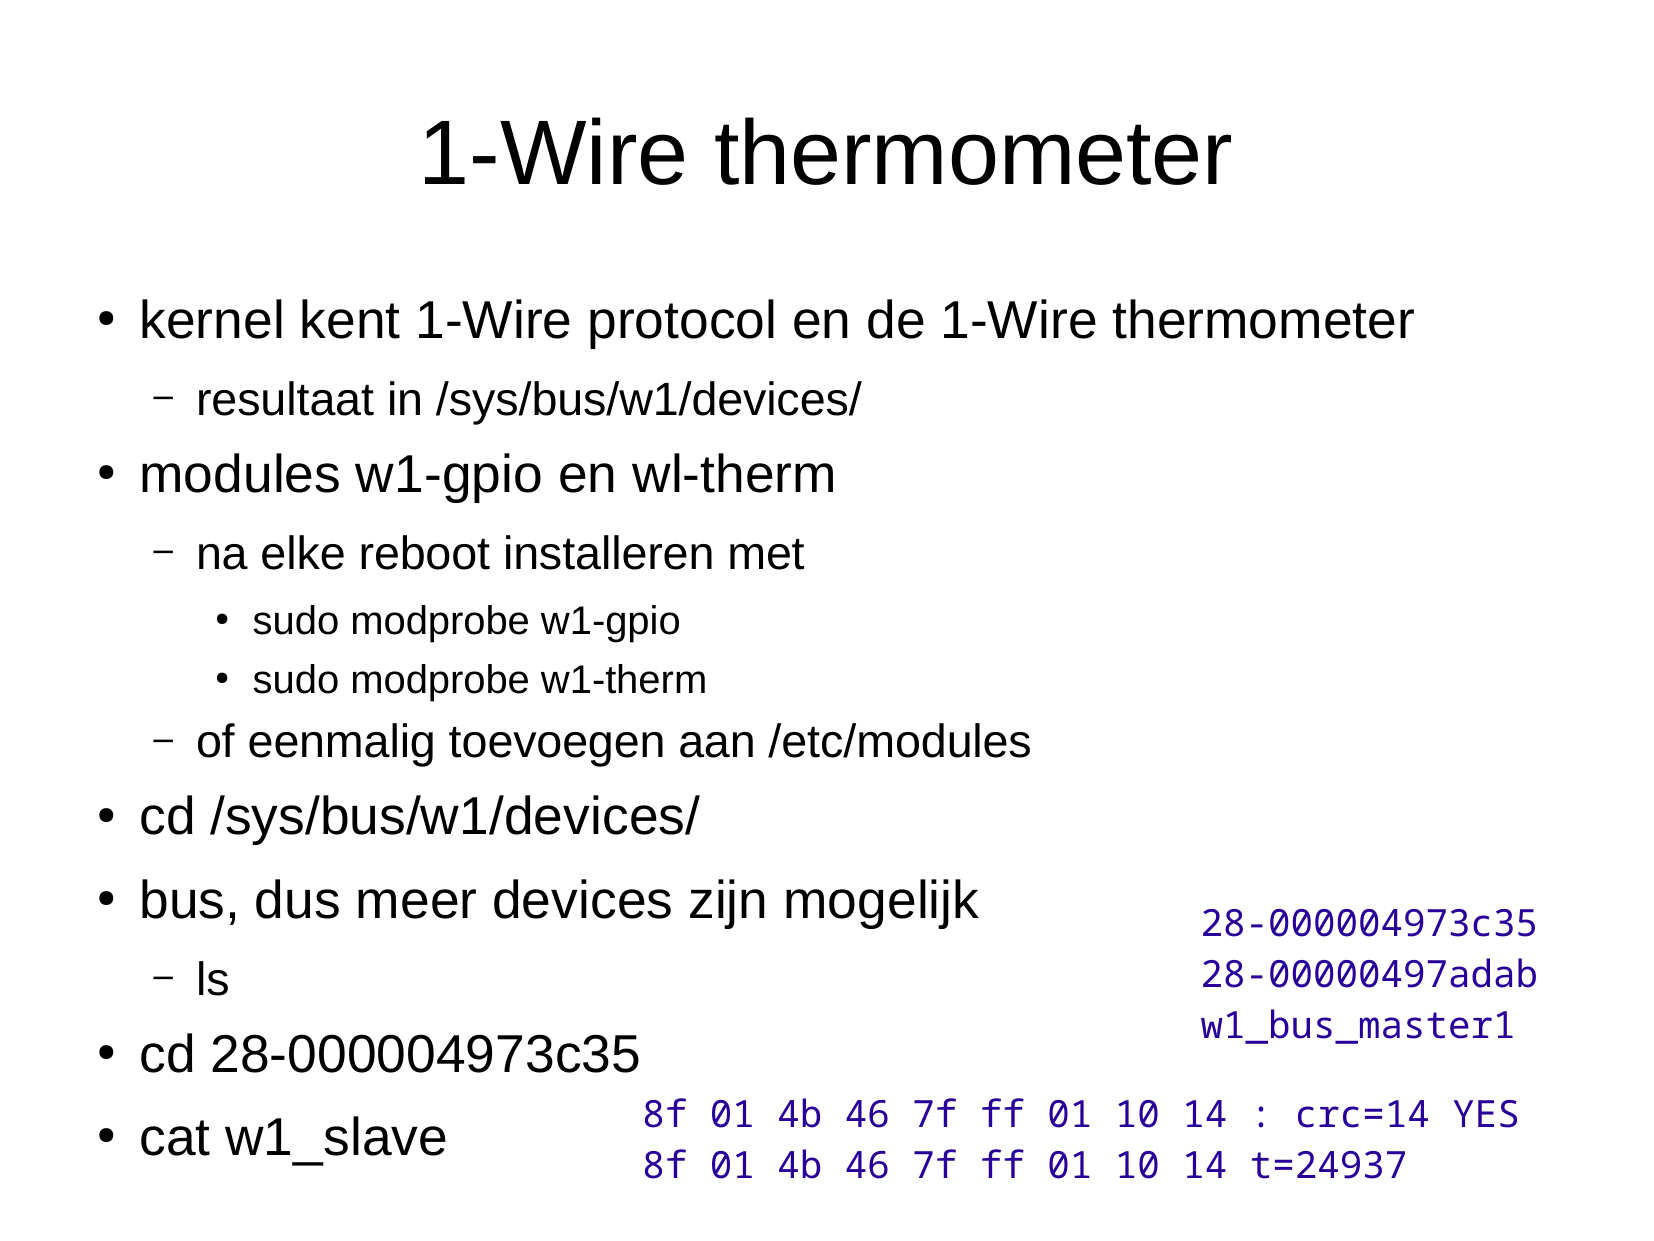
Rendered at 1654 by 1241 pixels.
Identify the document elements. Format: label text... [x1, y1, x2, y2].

text_box 28-000004973c35 28-00000497adab w1_bus_master1 [1185, 888, 1630, 1036]
list kernel kent 1-Wire protocol en de 1-Wire thermometer resultaat in /sys/bus/w1/devices/ modules w1-gpio en wl-therm na elke reboot installeren met sudo modprobe w1-gpio sudo modprobe w1-therm of eenmalig toevoegen aan /etc/modules cd /sys/bus/w1/devices/ bus, dus meer devices zijn mogelijk ls cd 28-000004973c35 cat w1_slave [82, 290, 1538, 1171]
title 1-Wire thermometer [82, 49, 1571, 257]
text_box 8f 01 4b 46 7f ff 01 10 14 : crc=14 YES 8f 01 4b 46 7f ff 01 10 14 t=24937 [627, 1080, 1623, 1184]
